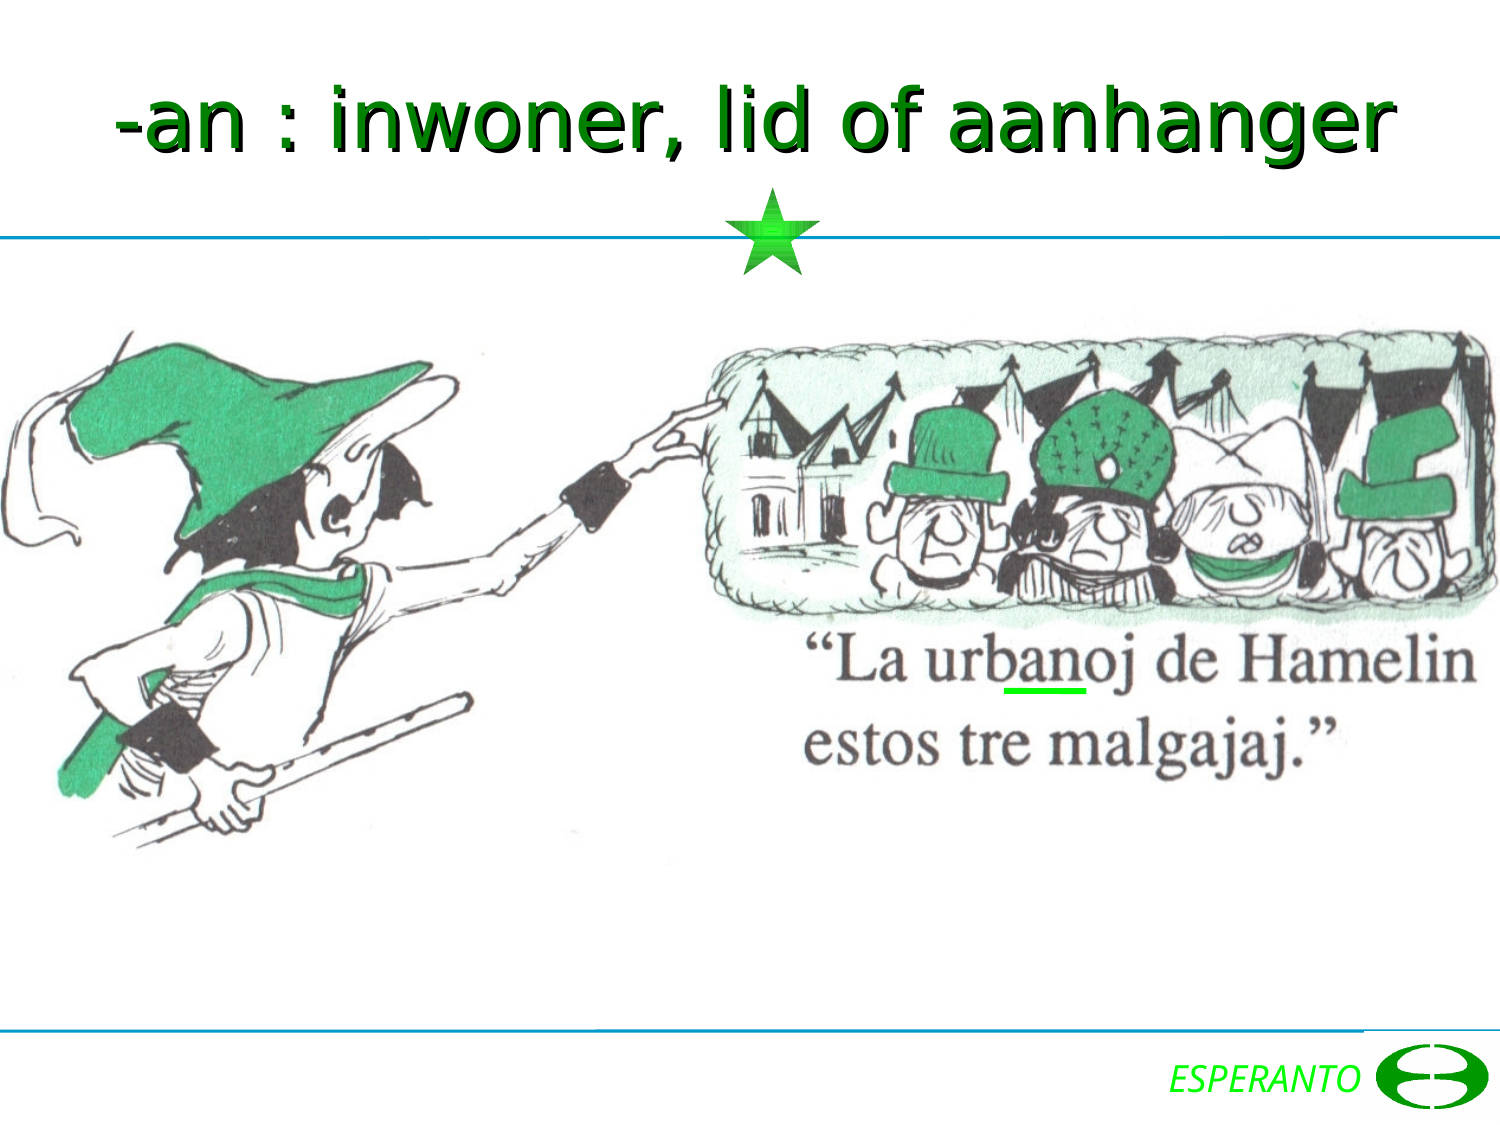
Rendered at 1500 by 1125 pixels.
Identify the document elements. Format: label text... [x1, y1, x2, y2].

title -an : inwoner, lid of aanhanger [112, 5, 1477, 245]
picture [1364, 1032, 1500, 1122]
picture [0, 308, 1500, 865]
